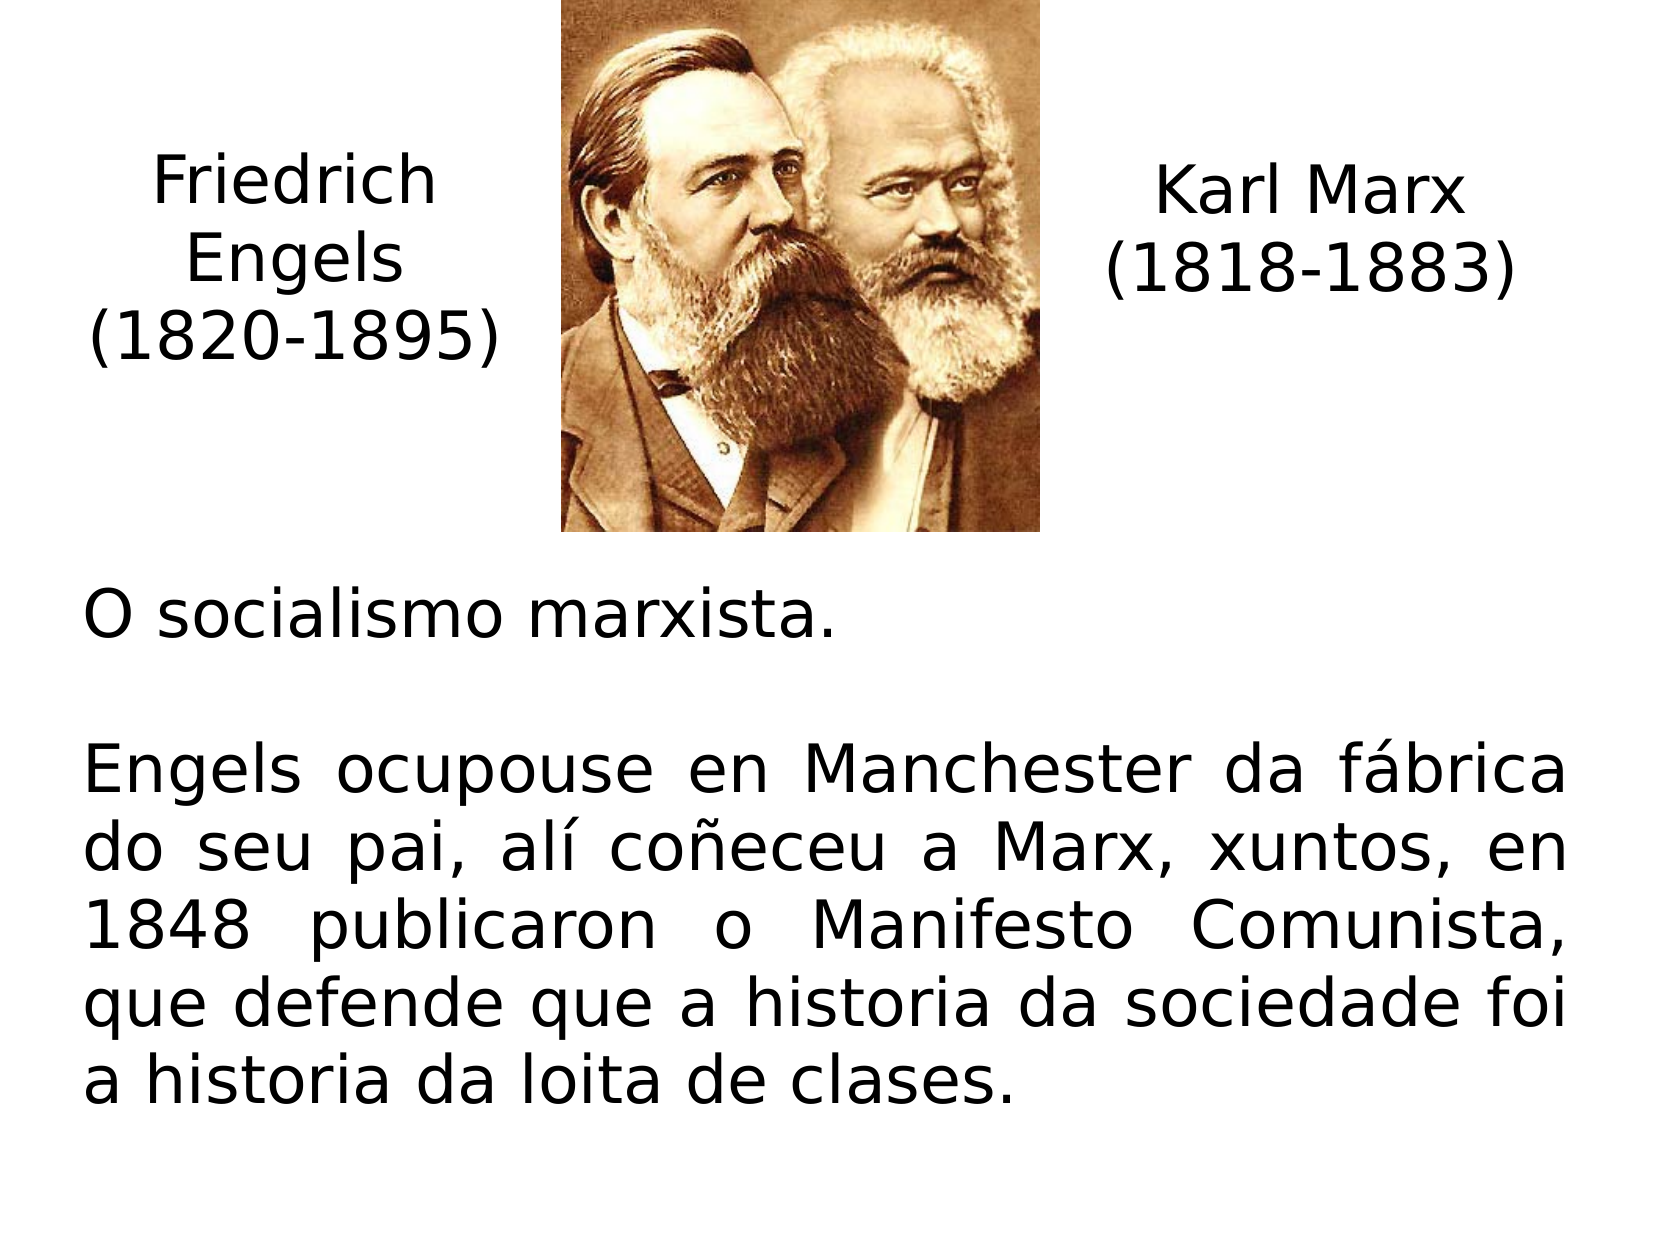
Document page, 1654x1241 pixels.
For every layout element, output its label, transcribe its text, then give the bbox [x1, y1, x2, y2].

text_box Friedrich Engels (1820-1895) [70, 141, 520, 376]
picture [561, 0, 1040, 532]
subtitle O socialismo marxista. Engels ocupouse en Manchester da fábrica do seu pai, alí coñeceu a Marx, xuntos, en 1848 publicaron o Manifesto Comunista, que defende que a historia da sociedade foi a historia da loita de clases. [82, 575, 1571, 1120]
text_box Karl Marx (1818-1883) [1086, 151, 1536, 308]
